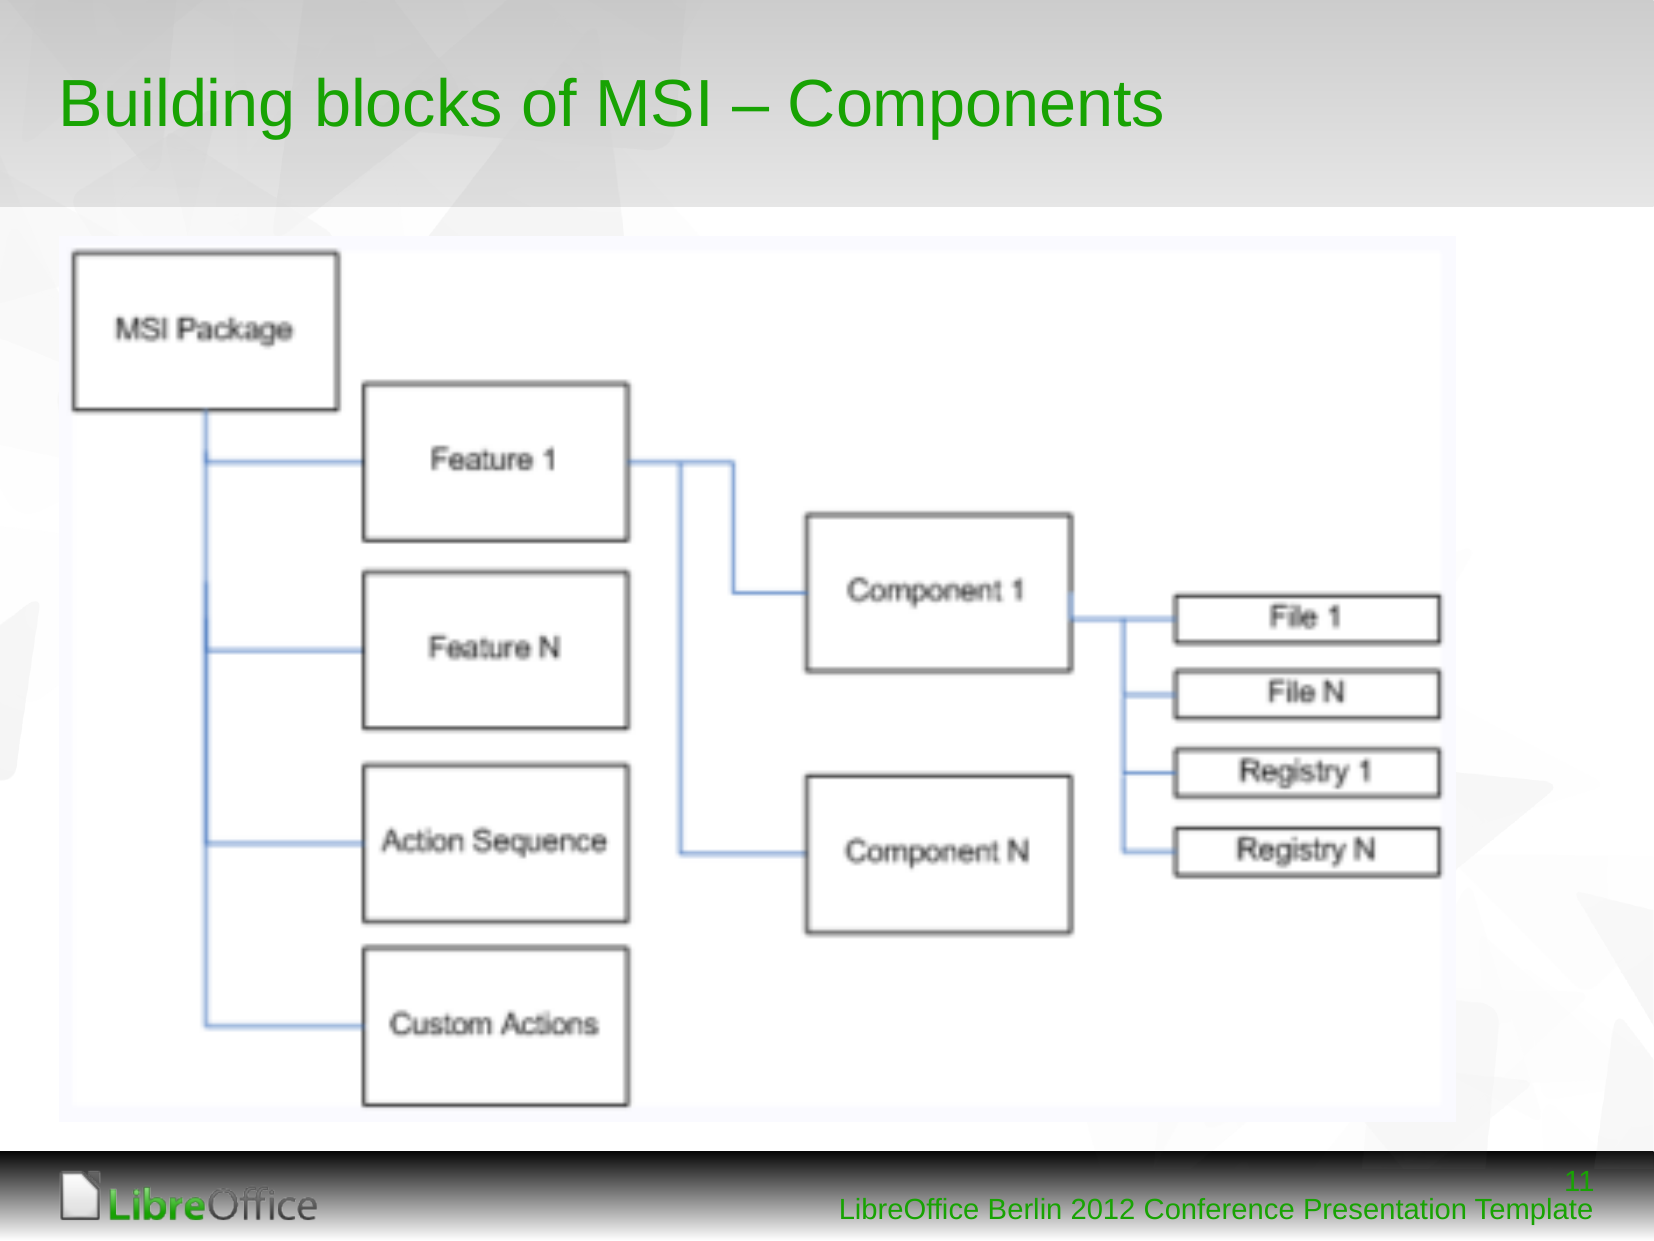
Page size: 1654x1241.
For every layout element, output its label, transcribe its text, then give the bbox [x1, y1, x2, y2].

picture [0, 0, 1654, 1169]
picture [41, 1152, 337, 1240]
title Building blocks of MSI – Components [59, 29, 1595, 178]
